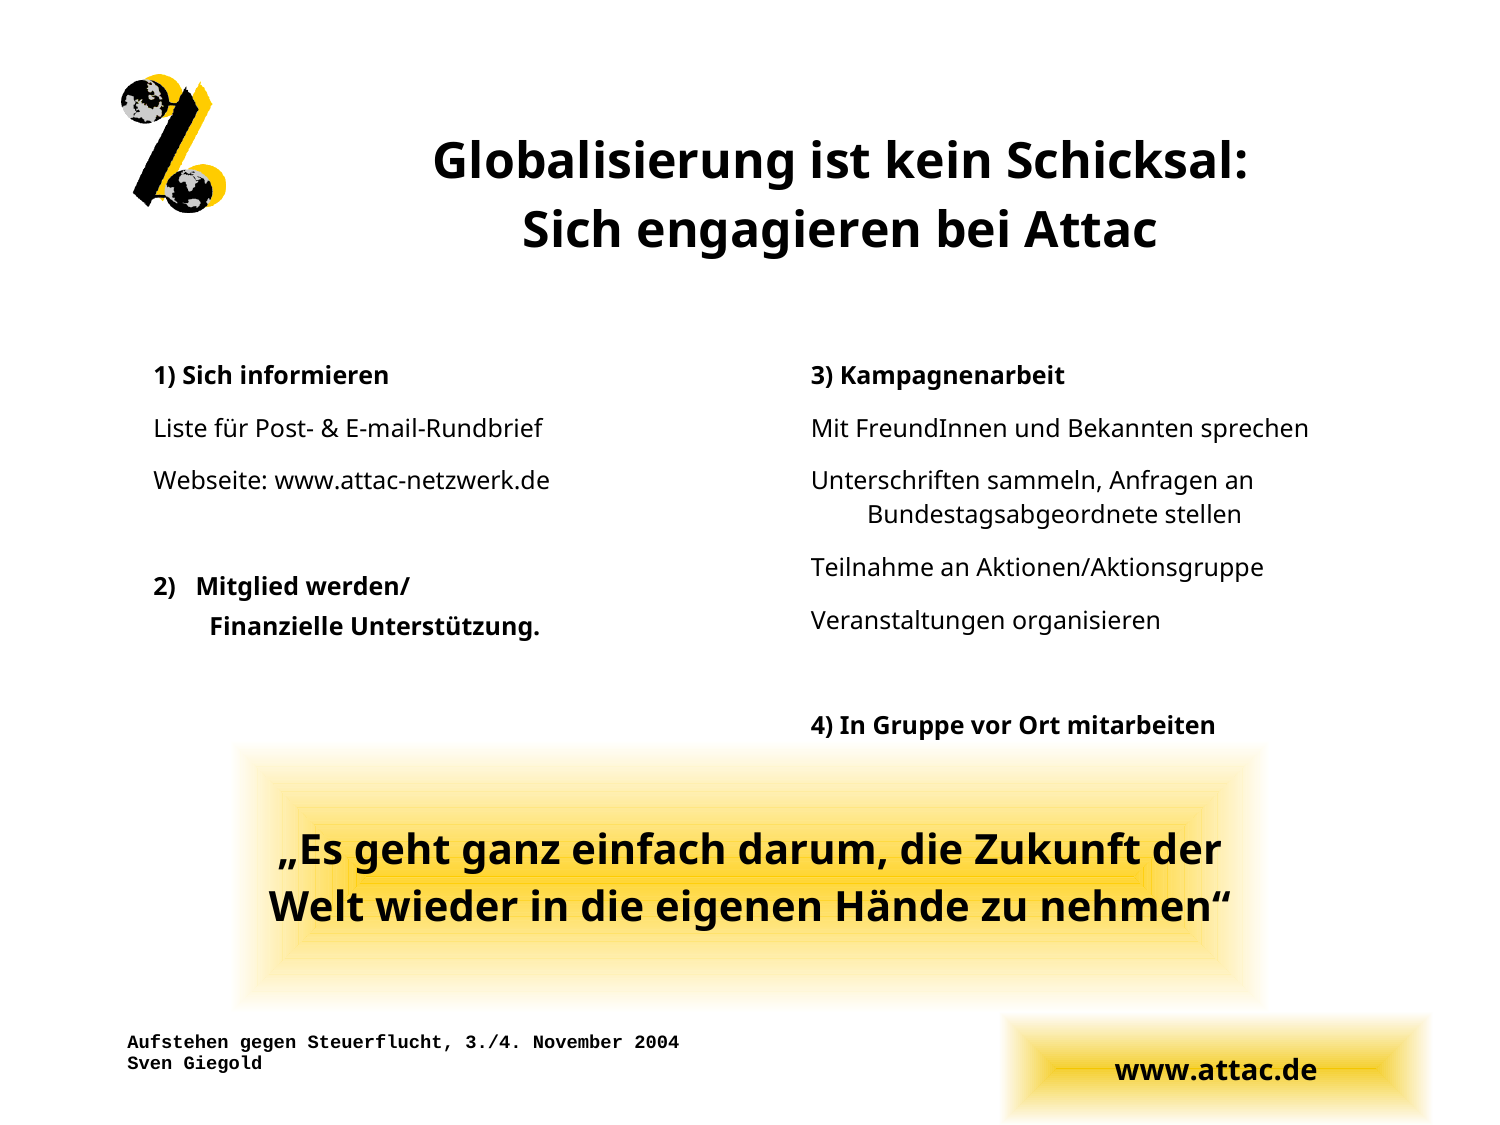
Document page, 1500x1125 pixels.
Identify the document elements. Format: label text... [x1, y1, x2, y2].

picture [121, 74, 226, 213]
title Globalisierung ist kein Schicksal: Sich engagieren bei Attac [334, 99, 1348, 288]
list 3) Kampagnenarbeit Mit FreundInnen und Bekannten sprechen Unterschriften sammeln, Anfragen an Bundestagsabgeordnete stellen Teilnahme an Aktionen/Aktionsgruppe Veranstaltungen organisieren 4) In Gruppe vor Ort mitarbeiten [796, 349, 1423, 838]
list 1) Sich informieren Liste für Post- & E-mail-Rundbrief Webseite: www.attac-netzwerk.de 2) Mitglied werden/ Finanzielle Unterstützung. [138, 350, 765, 1026]
text_box „Es geht ganz einfach darum, die Zukunft der Welt wieder in die eigenen Hände zu nehmen“ [230, 741, 1270, 1013]
